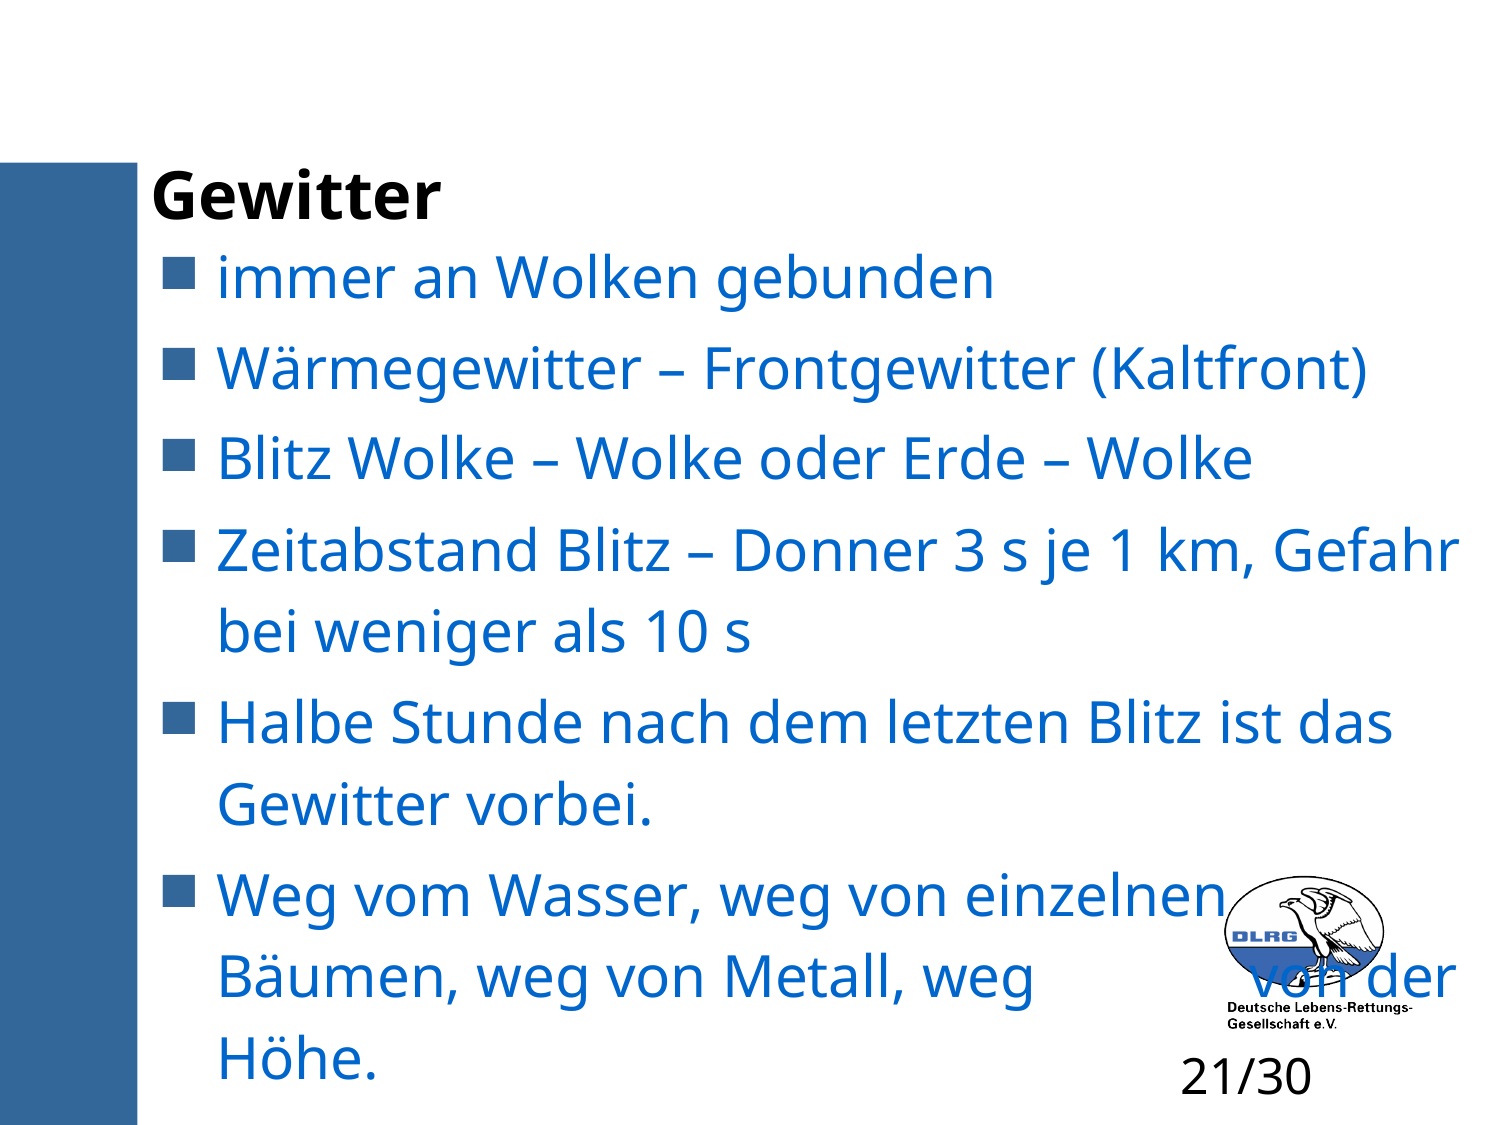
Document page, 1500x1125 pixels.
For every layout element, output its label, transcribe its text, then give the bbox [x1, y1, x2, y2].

title Gewitter [150, 101, 1423, 286]
list immer an Wolken gebunden Wärmegewitter – Frontgewitter (Kaltfront) Blitz Wolke – Wolke oder Erde – Wolke Zeitabstand Blitz – Donner 3 s je 1 km, Gefahr bei weniger als 10 s Halbe Stunde nach dem letzten Blitz ist das Gewitter vorbei. Weg vom Wasser, weg von einzelnen Bäumen, weg von Metall, weg von der Höhe. [162, 233, 1466, 1125]
text_box [680, 588, 710, 659]
text_box <Nummer>/30 [1165, 1048, 1500, 1119]
